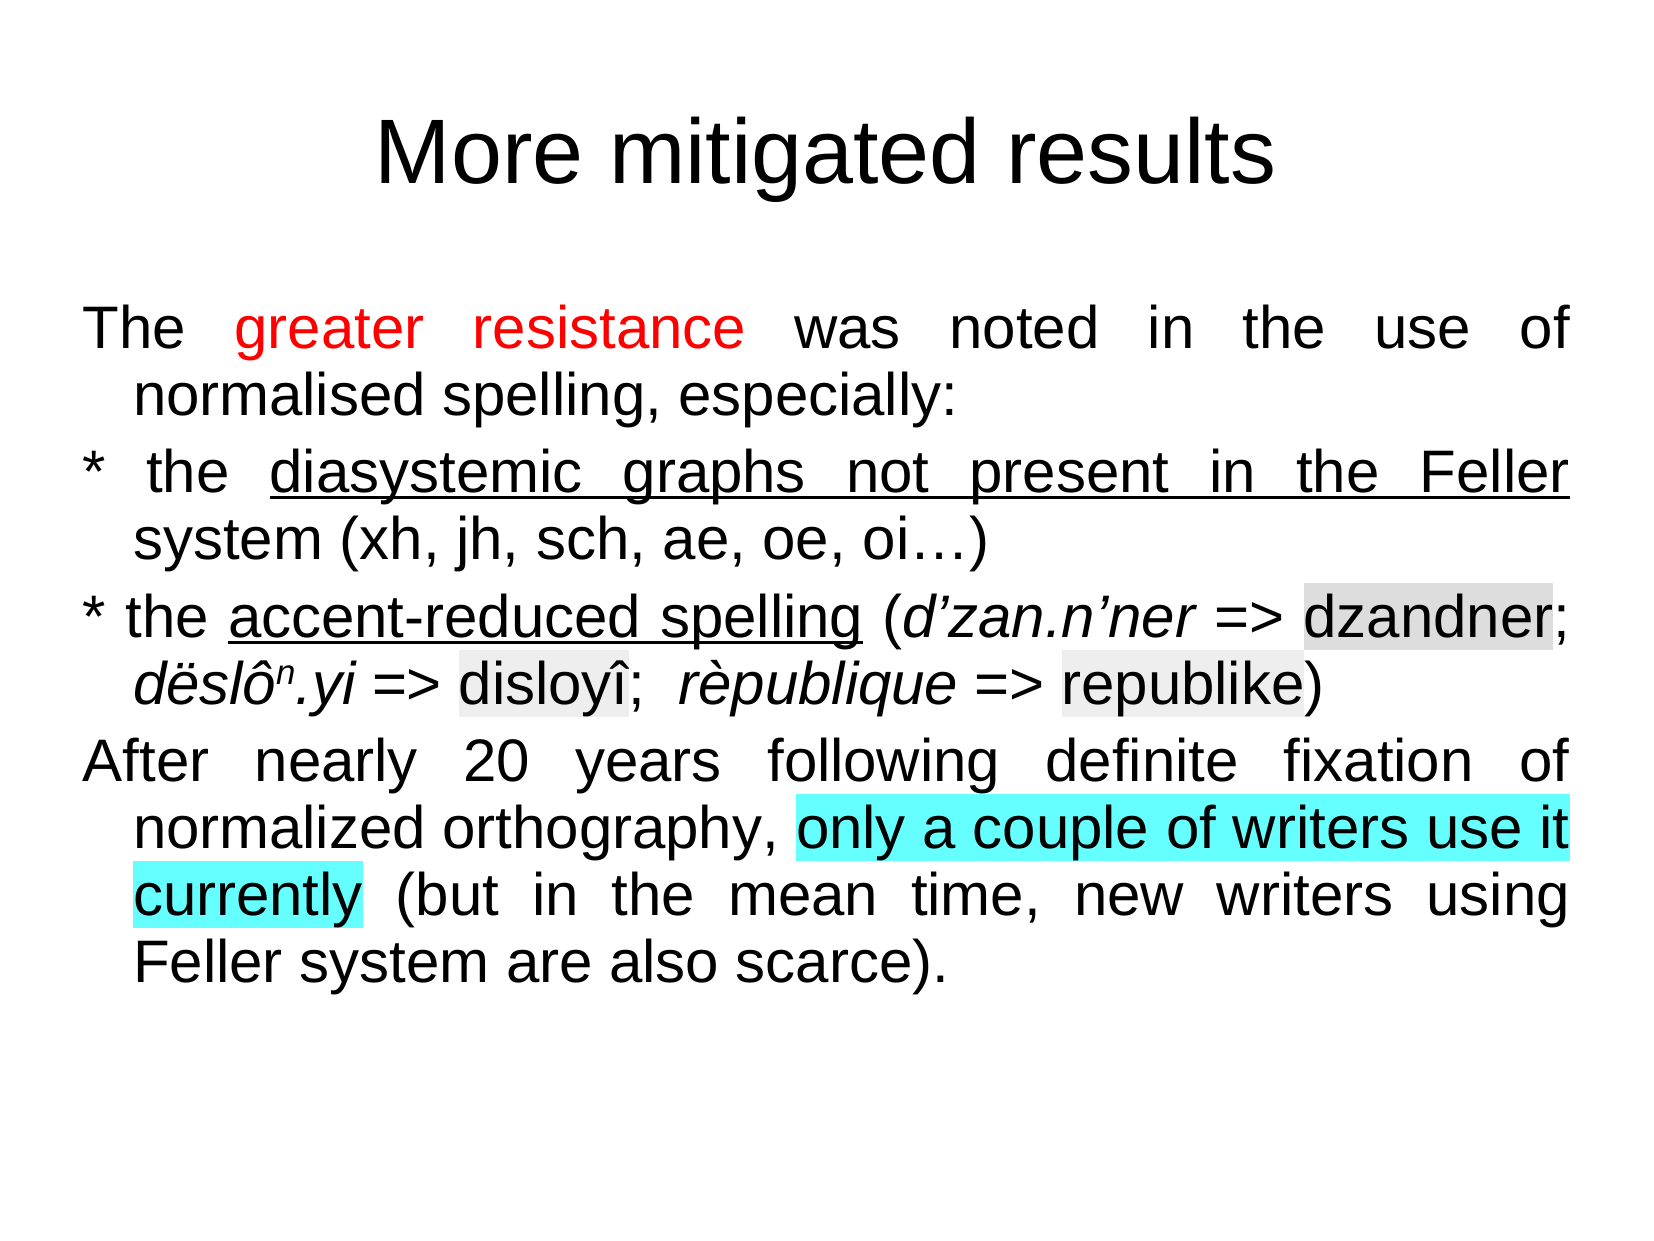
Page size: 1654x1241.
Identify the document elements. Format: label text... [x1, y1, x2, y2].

list The greater resistance was noted in the use of normalised spelling, especially: * the diasystemic graphs not present in the Feller system (xh, jh, sch, ae, oe, oi…) * the accent-reduced spelling (d’zan.n’ner => dzandner; dëslôn.yi => disloyî; rèpublique => republike) After nearly 20 years following definite fixation of normalized orthography, only a couple of writers use it currently (but in the mean time, new writers using Feller system are also scarce). [82, 290, 1571, 1009]
title More mitigated results [82, 49, 1571, 256]
